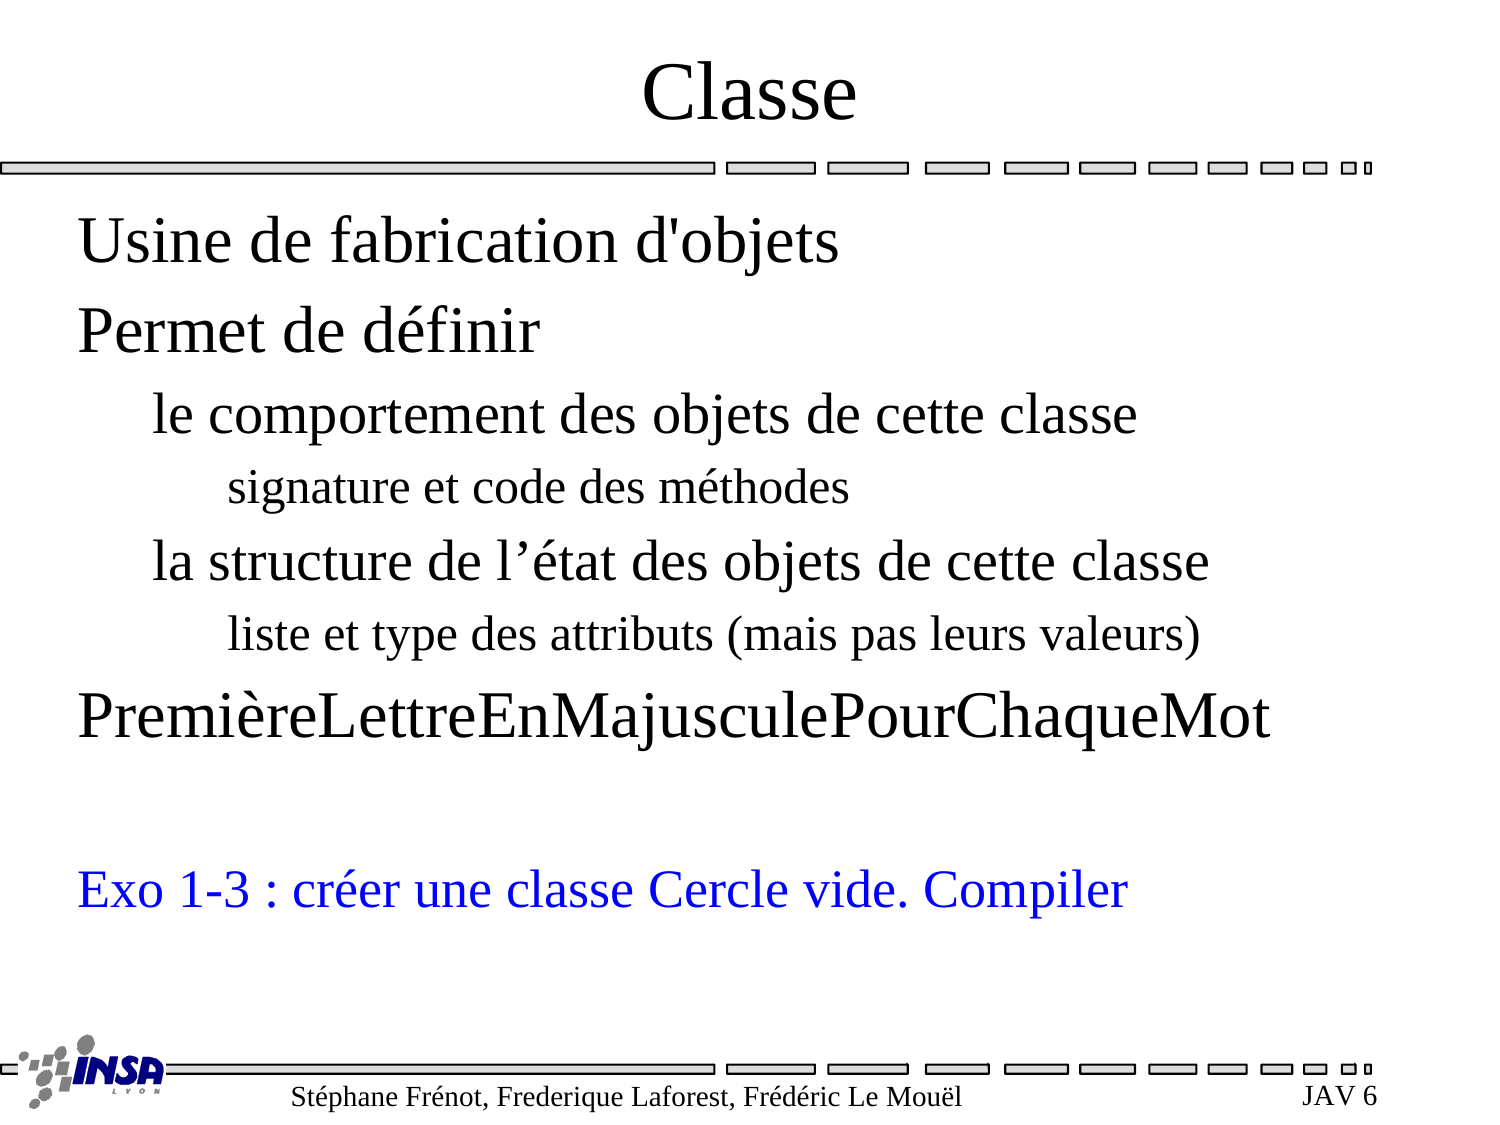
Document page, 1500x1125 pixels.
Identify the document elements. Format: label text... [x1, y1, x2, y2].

list Usine de fabrication d'objets Permet de définir le comportement des objets de cette classe signature et code des méthodes la structure de l’état des objets de cette classe liste et type des attributs (mais pas leurs valeurs) PremièreLettreEnMajusculePourChaqueMot Exo 1-3 : créer une classe Cercle vide. Compiler [62, 200, 1438, 1034]
title Classe [112, 0, 1388, 188]
